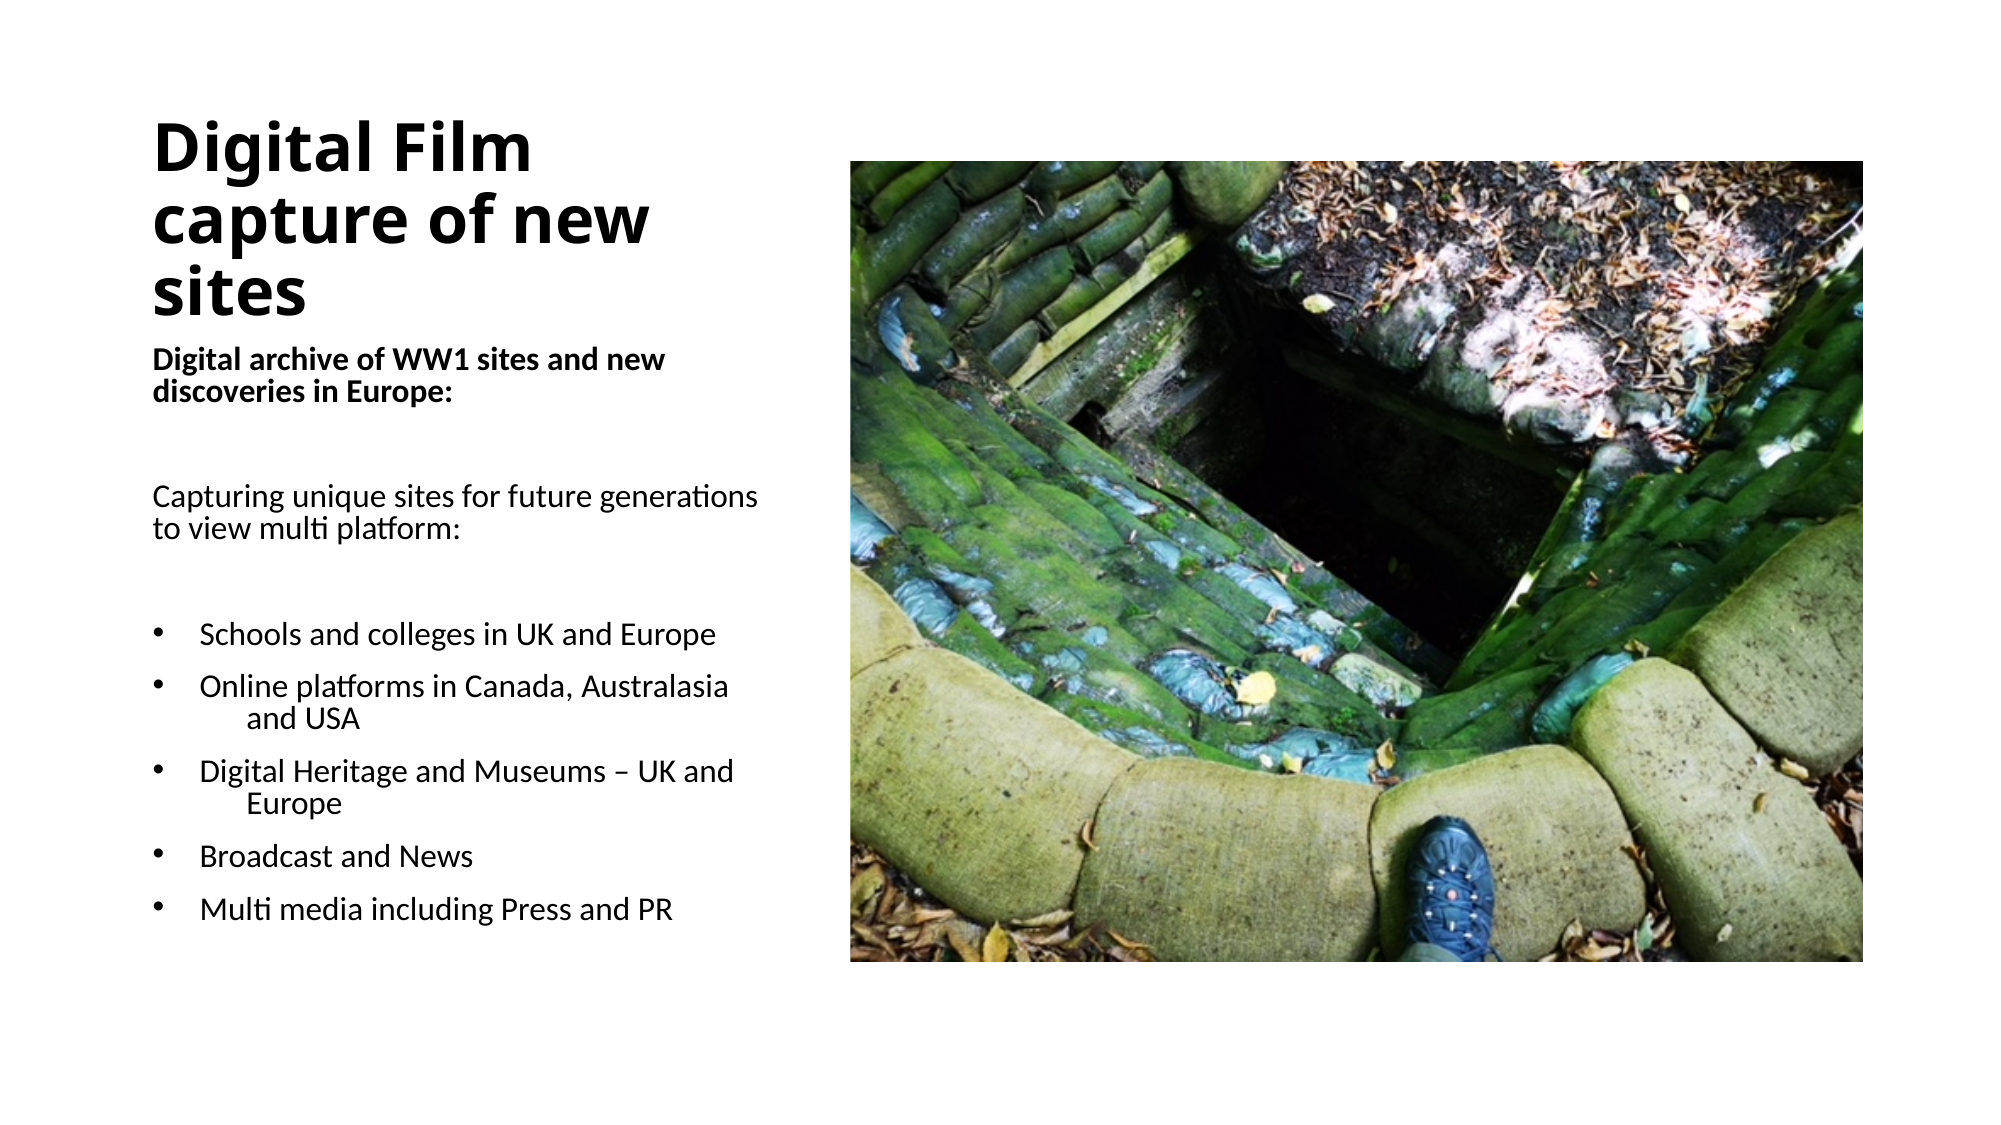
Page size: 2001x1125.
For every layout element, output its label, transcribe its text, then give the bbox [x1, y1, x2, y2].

list Digital archive of WW1 sites and new discoveries in Europe: Capturing unique sites for future generations to view multi platform: Schools and colleges in UK and Europe Online platforms in Canada, Australasia and USA Digital Heritage and Museums – UK and Europe Broadcast and News Multi media including Press and PR [137, 337, 783, 963]
title Digital Film capture of new sites [137, 75, 783, 337]
picture [850, 161, 1863, 962]
